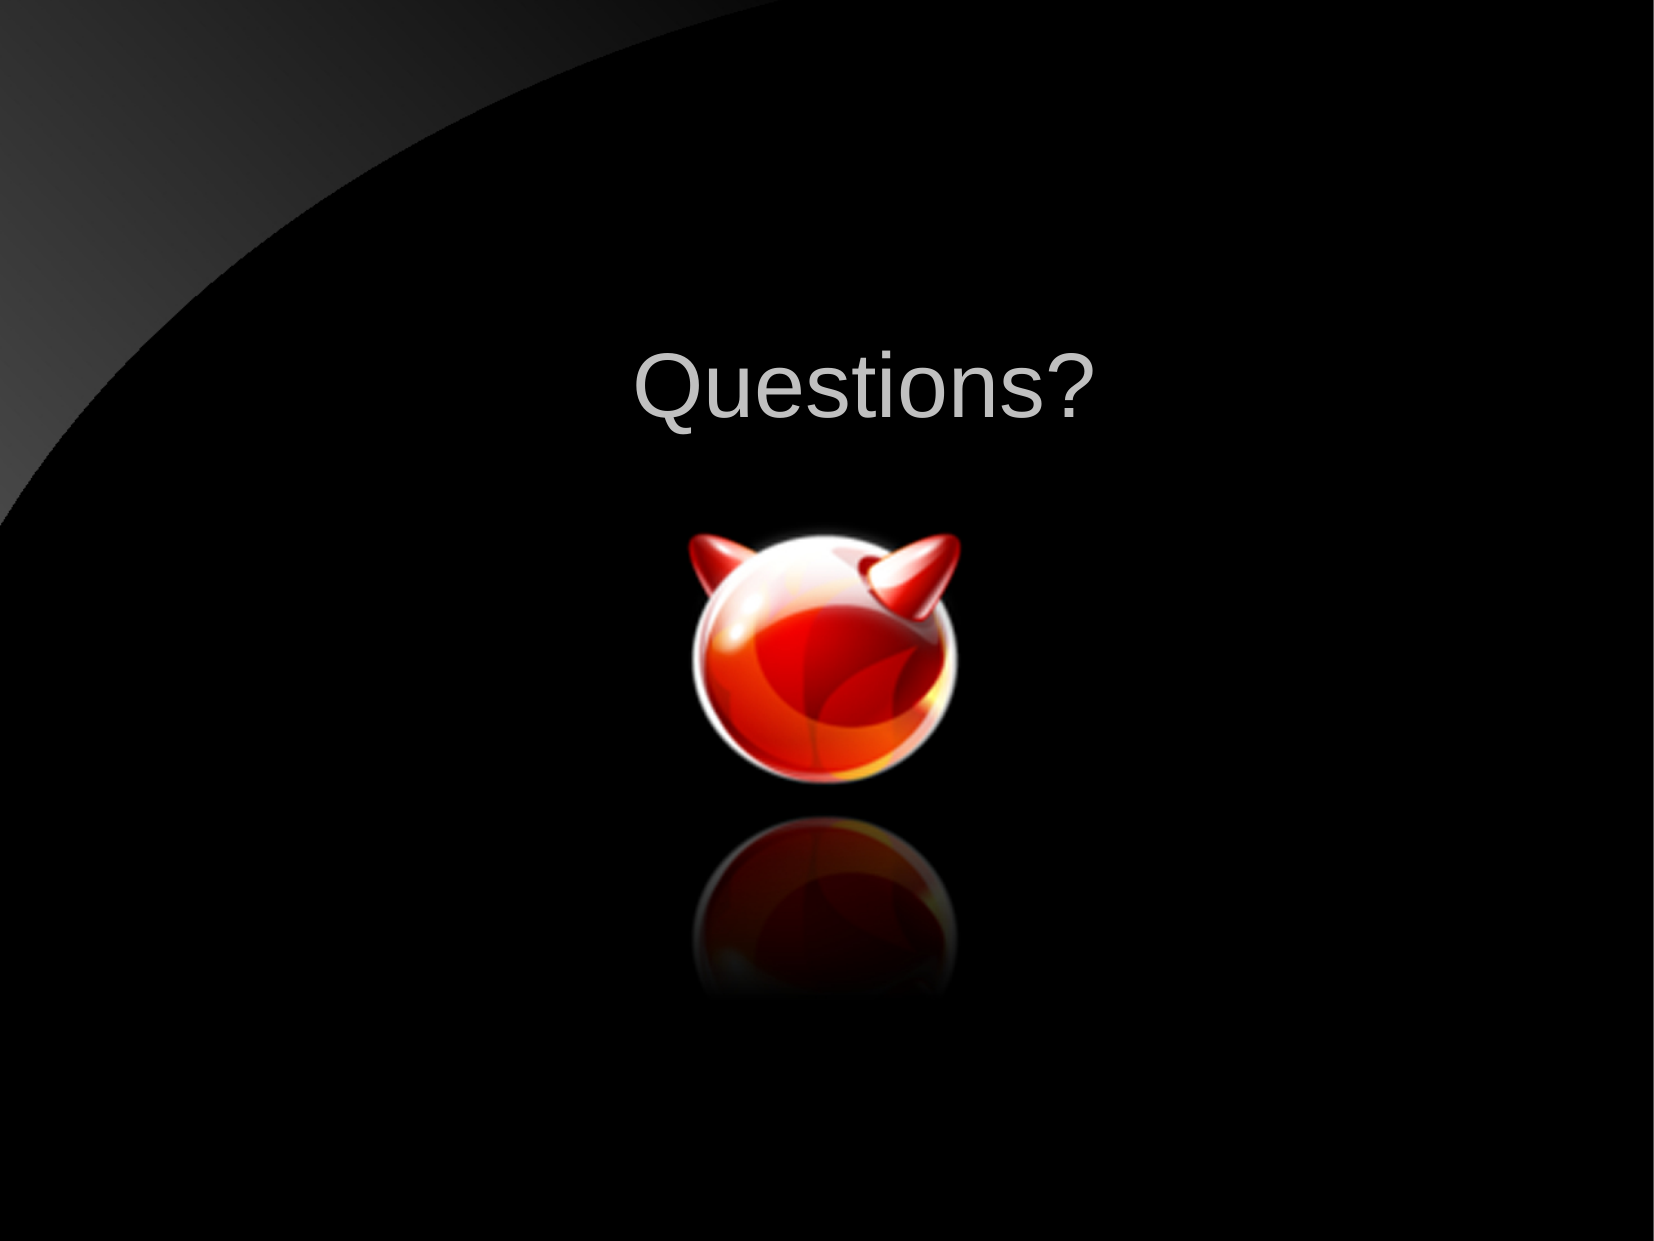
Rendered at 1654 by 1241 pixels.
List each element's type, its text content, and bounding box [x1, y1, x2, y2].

subtitle Questions? [191, 112, 1538, 659]
picture [0, 0, 1654, 1241]
